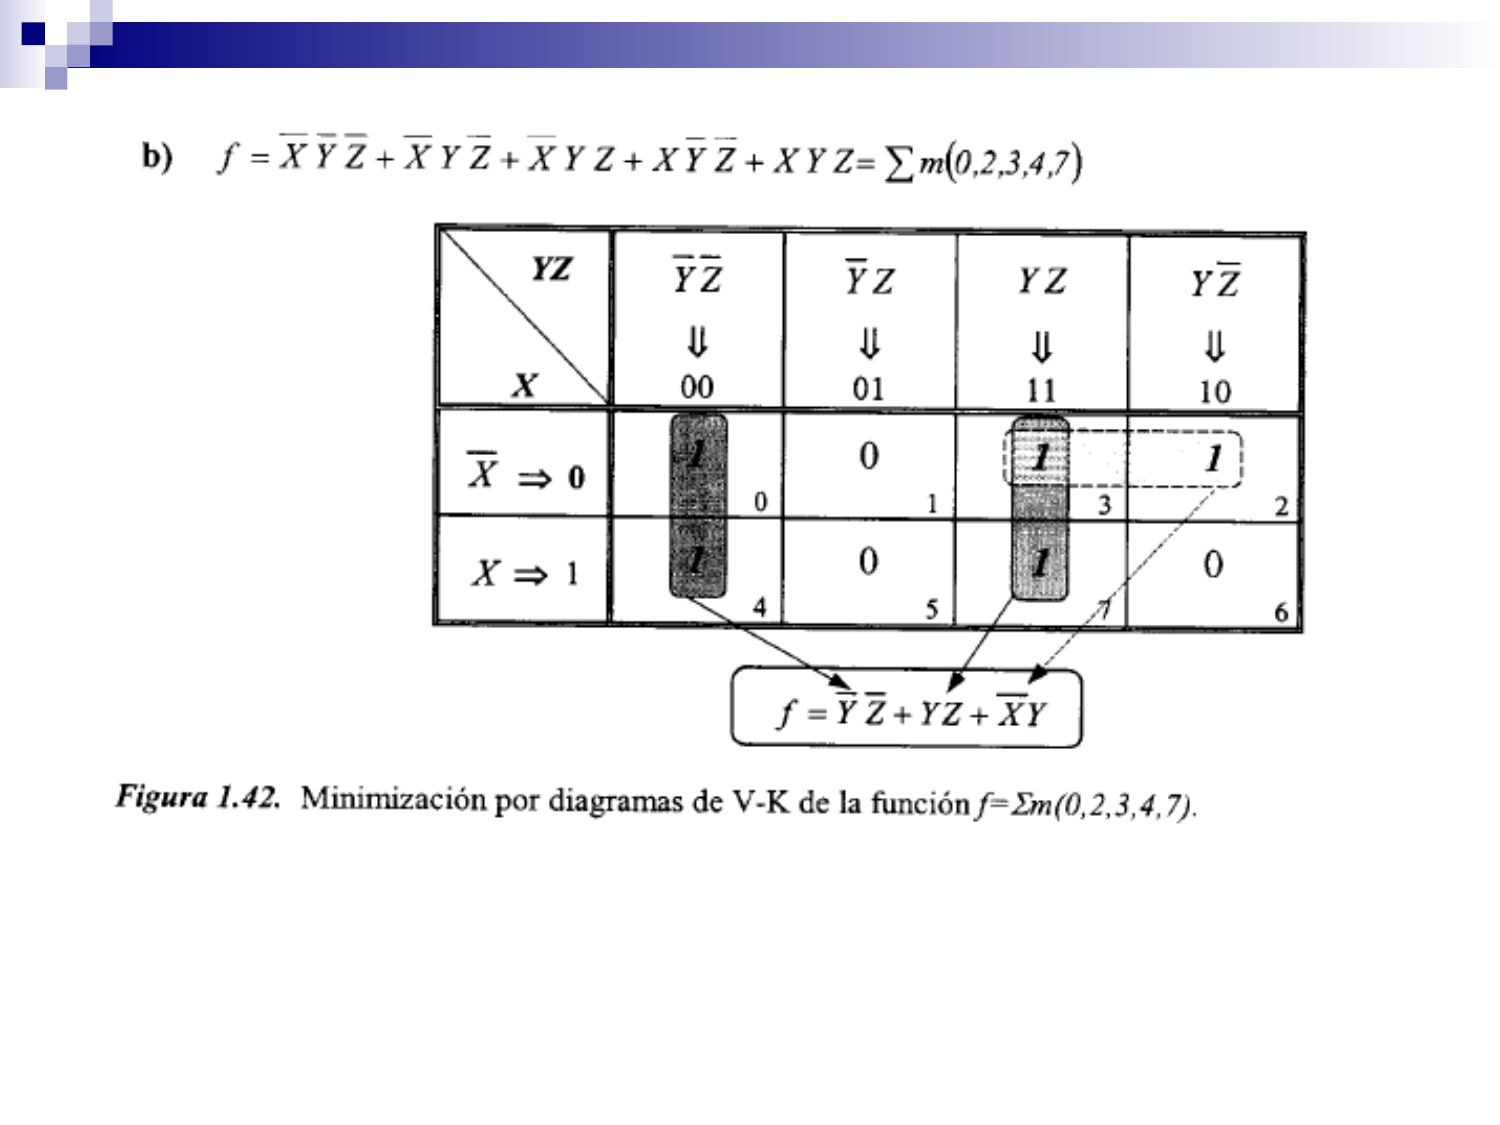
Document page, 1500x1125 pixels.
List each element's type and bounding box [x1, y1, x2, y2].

picture [76, 113, 1402, 845]
